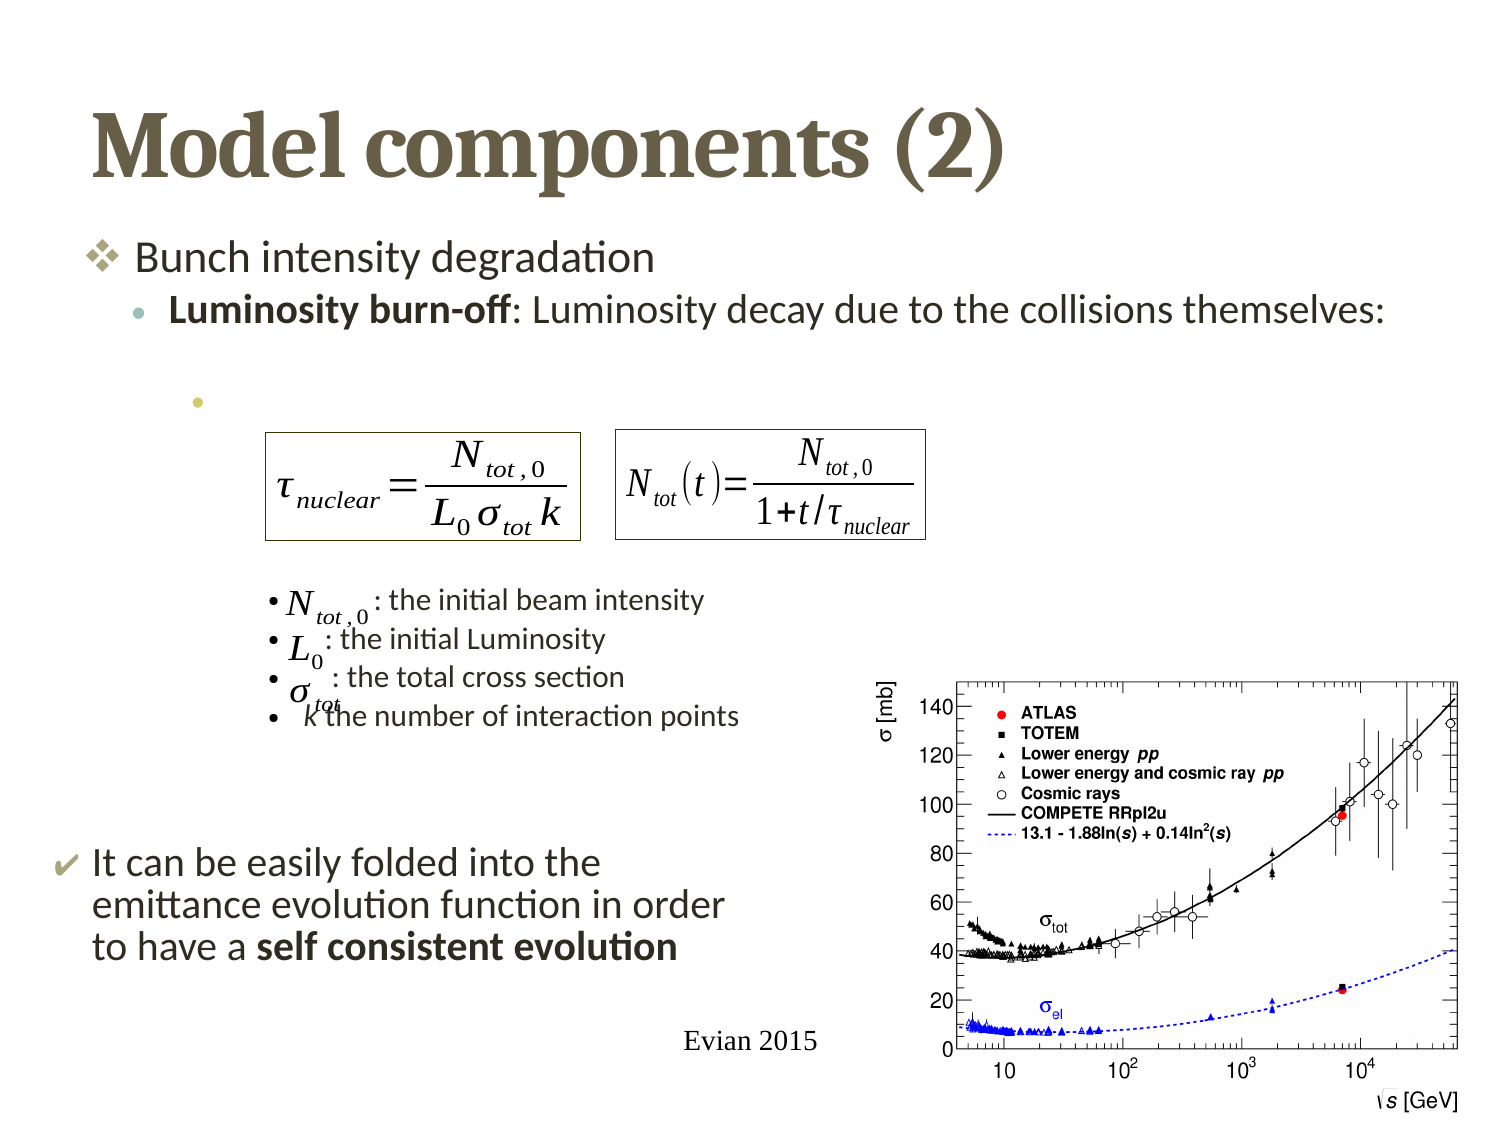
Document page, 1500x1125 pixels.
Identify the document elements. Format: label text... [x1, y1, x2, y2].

picture [855, 659, 1489, 1123]
text_box It can be easily folded into the emittance evolution function in order to have a self consistent evolution [20, 838, 786, 1050]
title Model components (2) [75, 44, 1425, 233]
chart [265, 432, 581, 541]
chart [615, 429, 926, 540]
text_box : the initial beam intensity : the initial Luminosity : the total cross section k the number of interaction points [125, 579, 841, 801]
chart [273, 583, 379, 717]
text_box Bunch intensity degradation Luminosity burn-off: Luminosity decay due to the collisions themselves: [48, 231, 1456, 1045]
